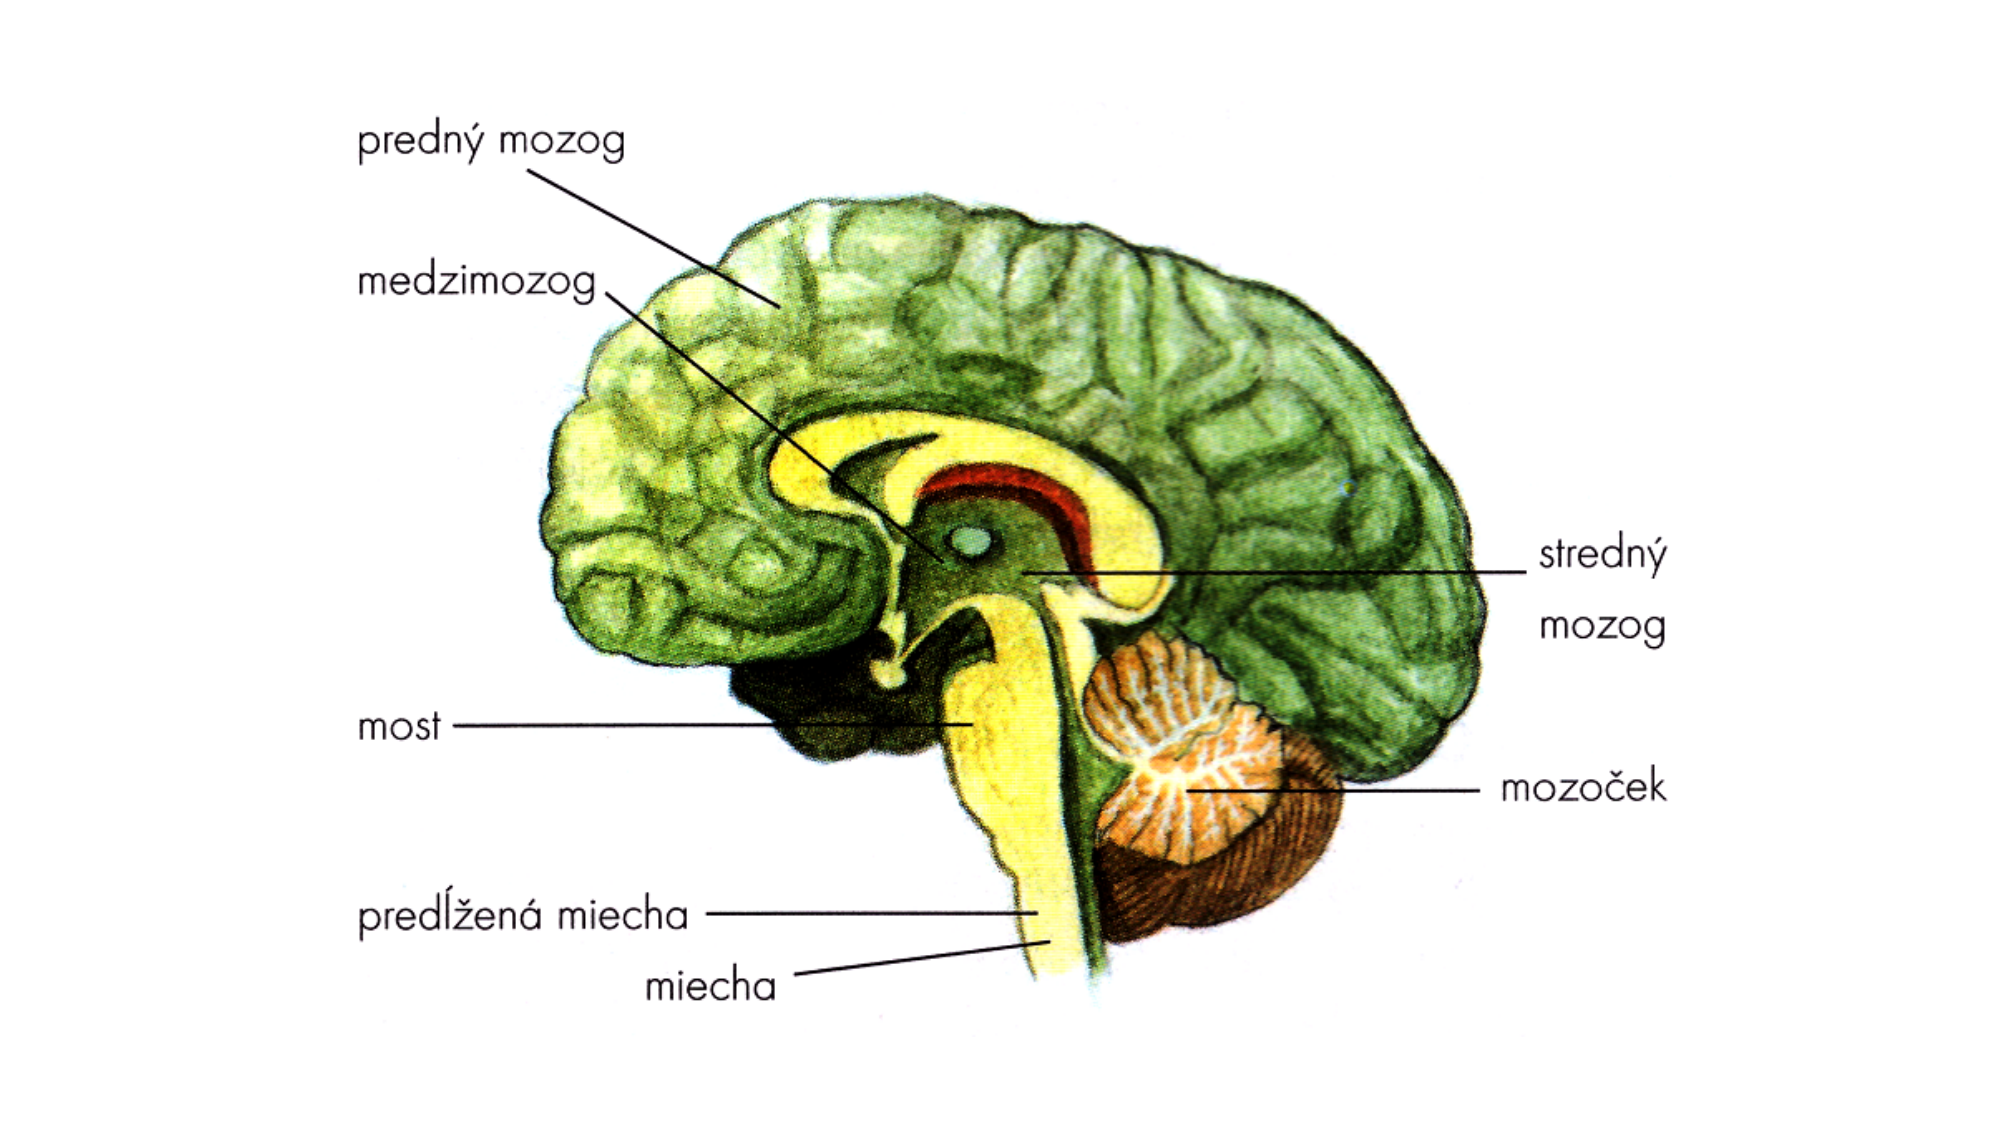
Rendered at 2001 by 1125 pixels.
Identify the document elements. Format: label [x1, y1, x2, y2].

picture [350, 101, 1678, 1037]
